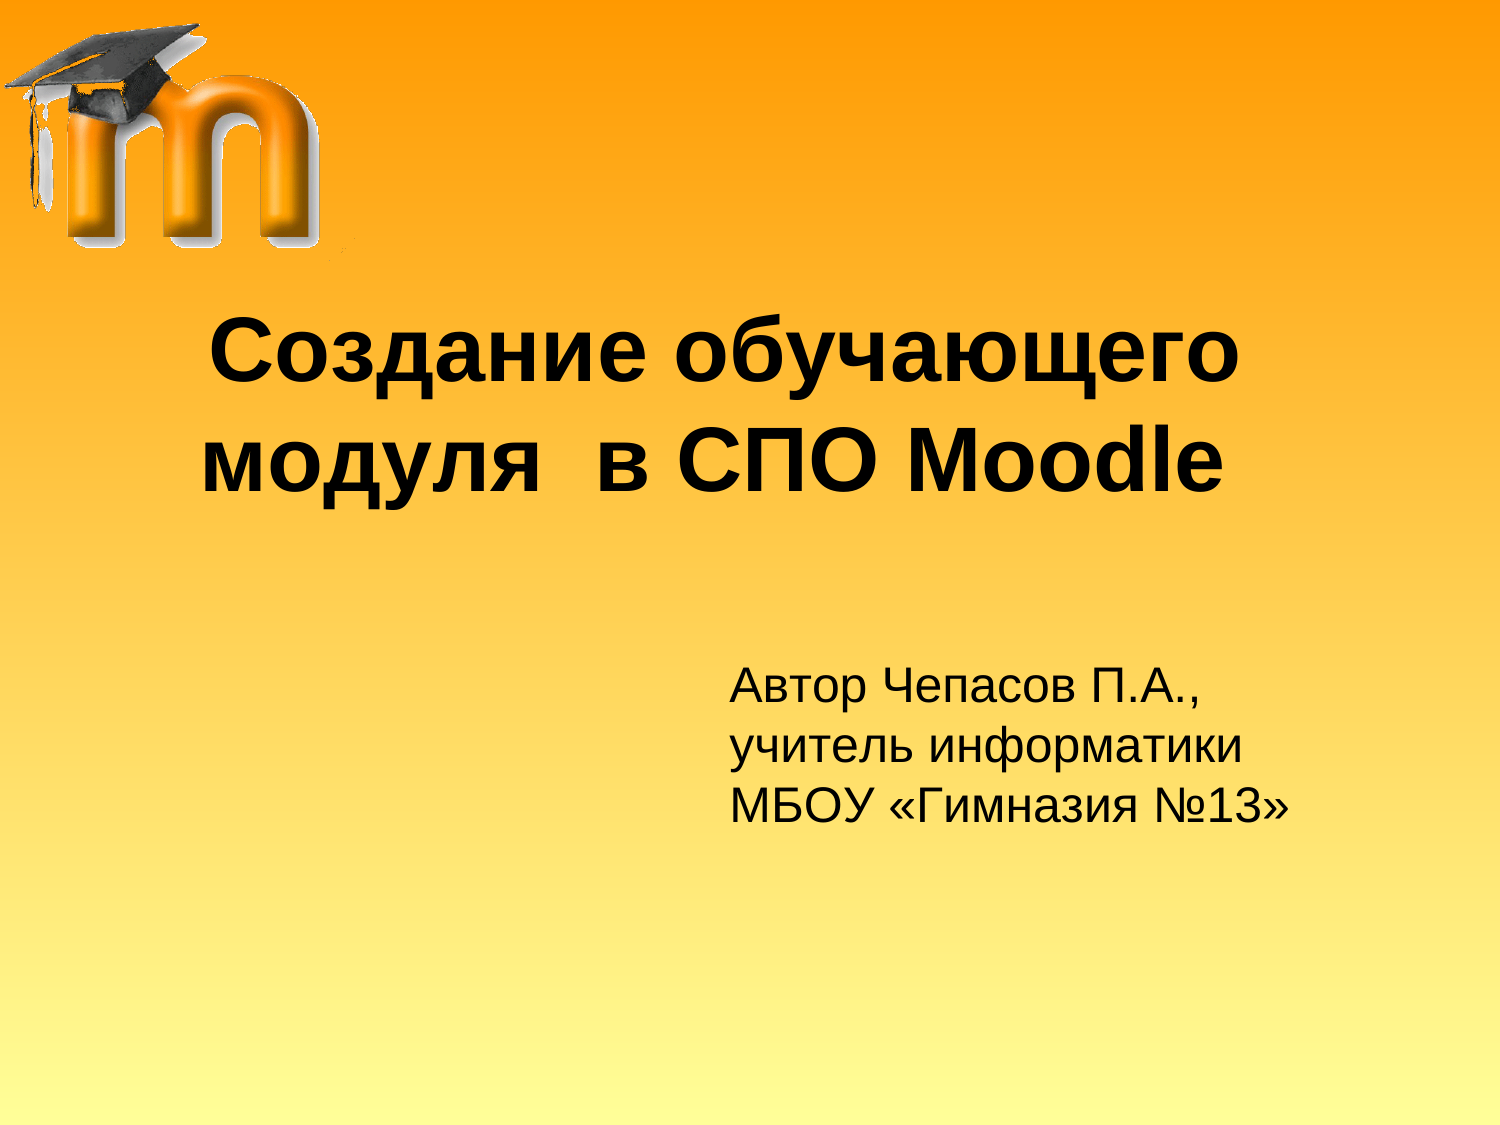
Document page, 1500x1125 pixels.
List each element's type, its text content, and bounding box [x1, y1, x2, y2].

subtitle Автор Чепасов П.А., учитель информатики МБОУ «Гимназия №13» [714, 645, 1376, 933]
title Создание обучающего модуля в СПО Moodle [88, 278, 1364, 521]
picture [0, 0, 361, 268]
